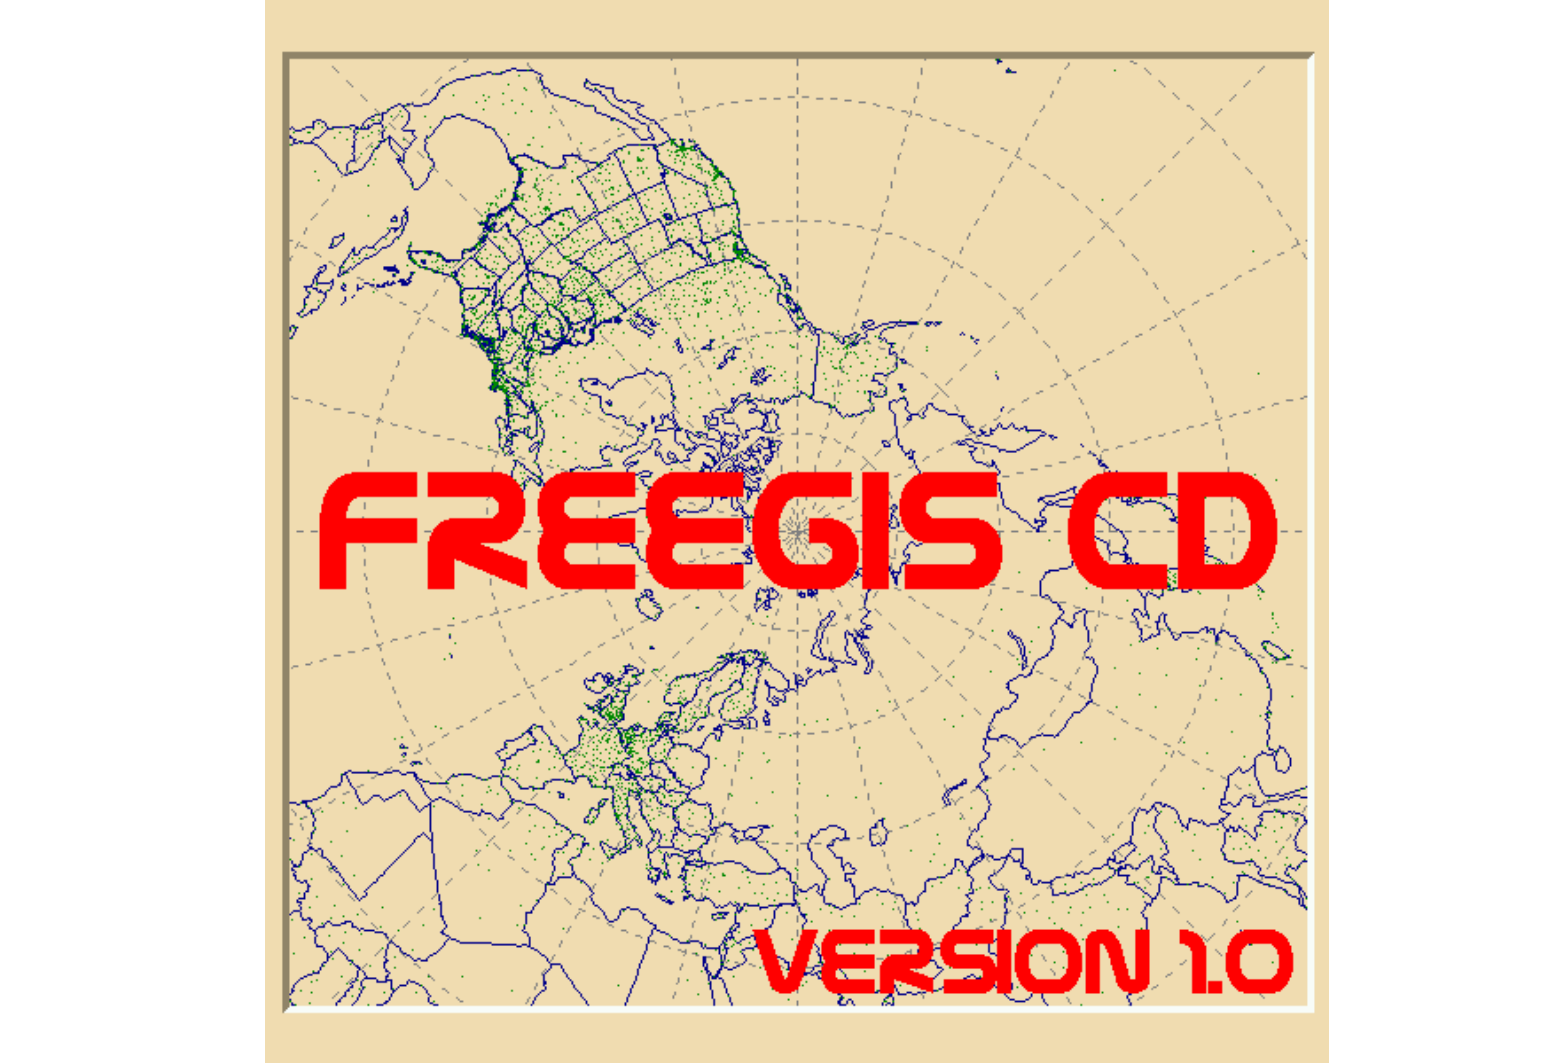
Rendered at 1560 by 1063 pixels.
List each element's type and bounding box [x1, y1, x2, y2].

picture [265, 0, 1329, 1063]
